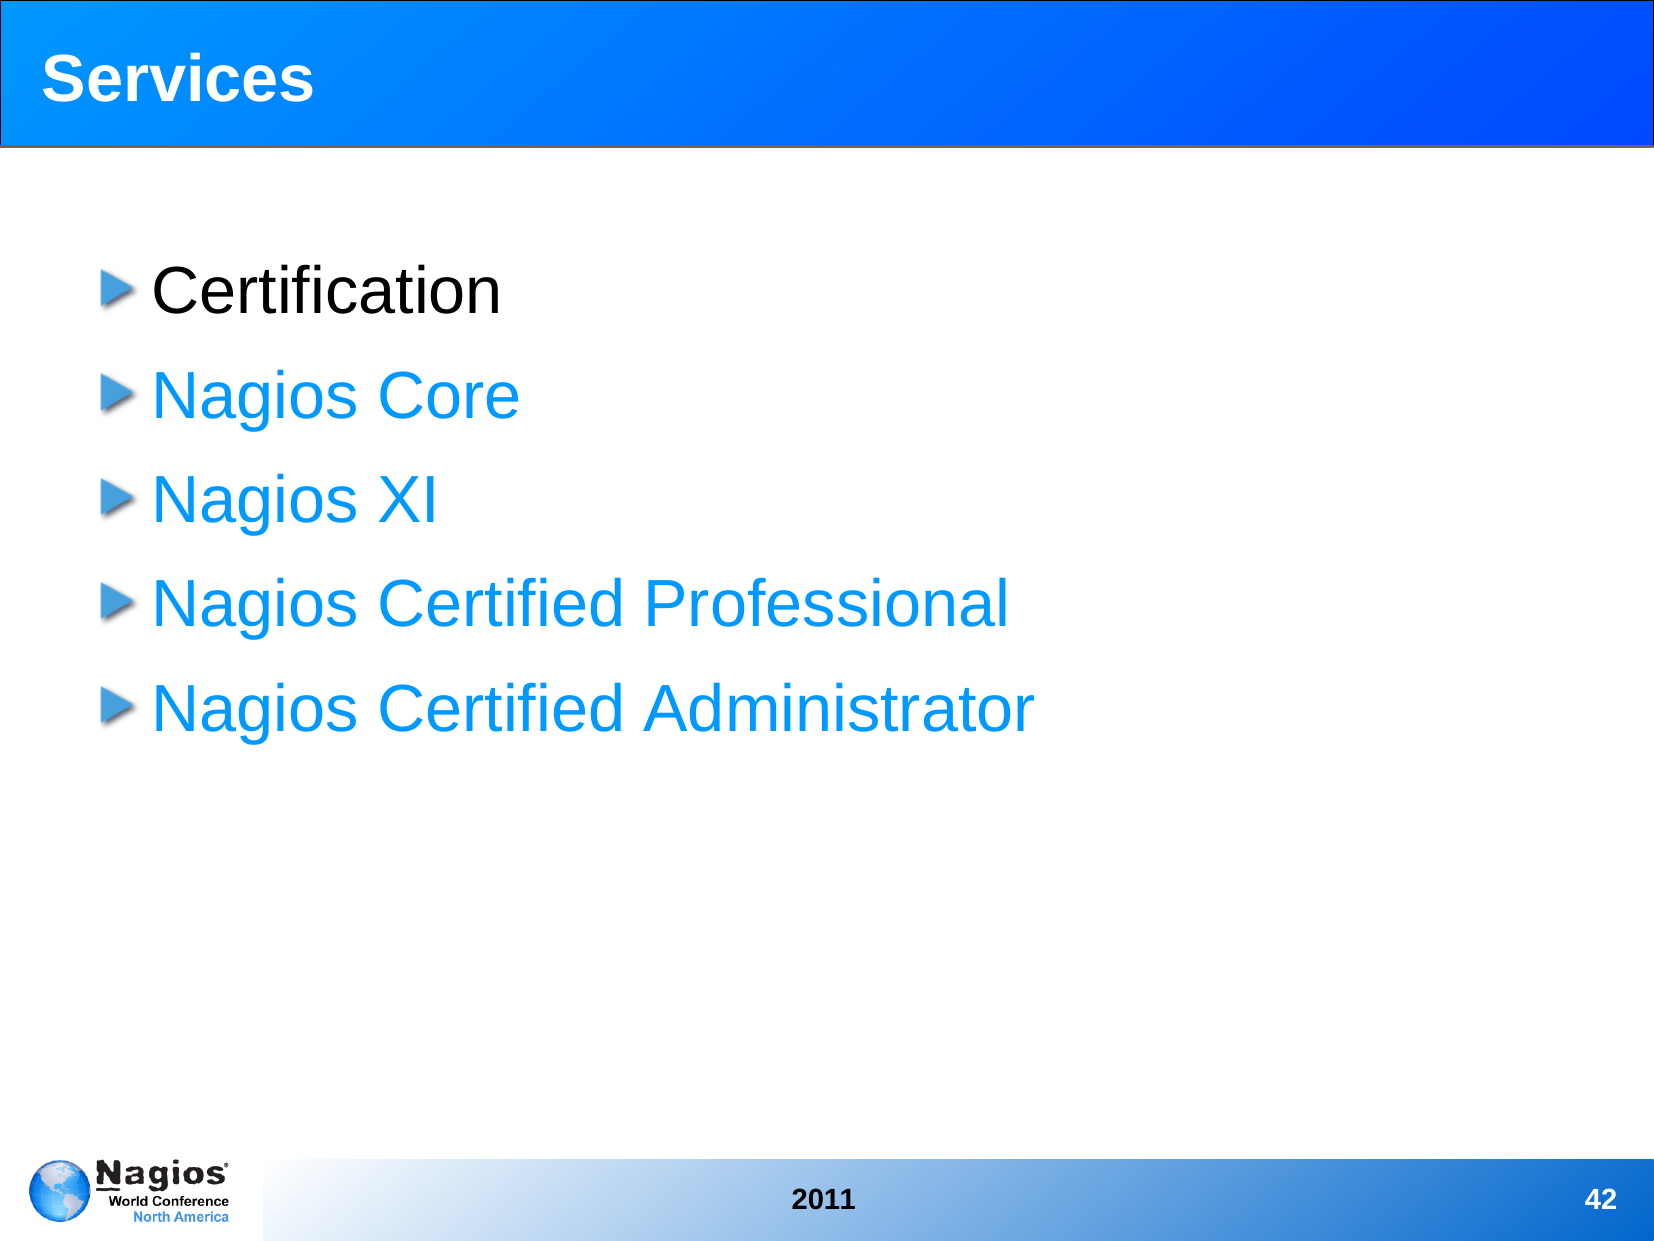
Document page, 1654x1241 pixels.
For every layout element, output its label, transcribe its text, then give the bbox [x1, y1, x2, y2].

picture [29, 1159, 229, 1235]
title Services [41, 36, 1248, 120]
list Certification Nagios Core Nagios XI Nagios Certified Professional Nagios Certified Administrator [80, 253, 1569, 1058]
